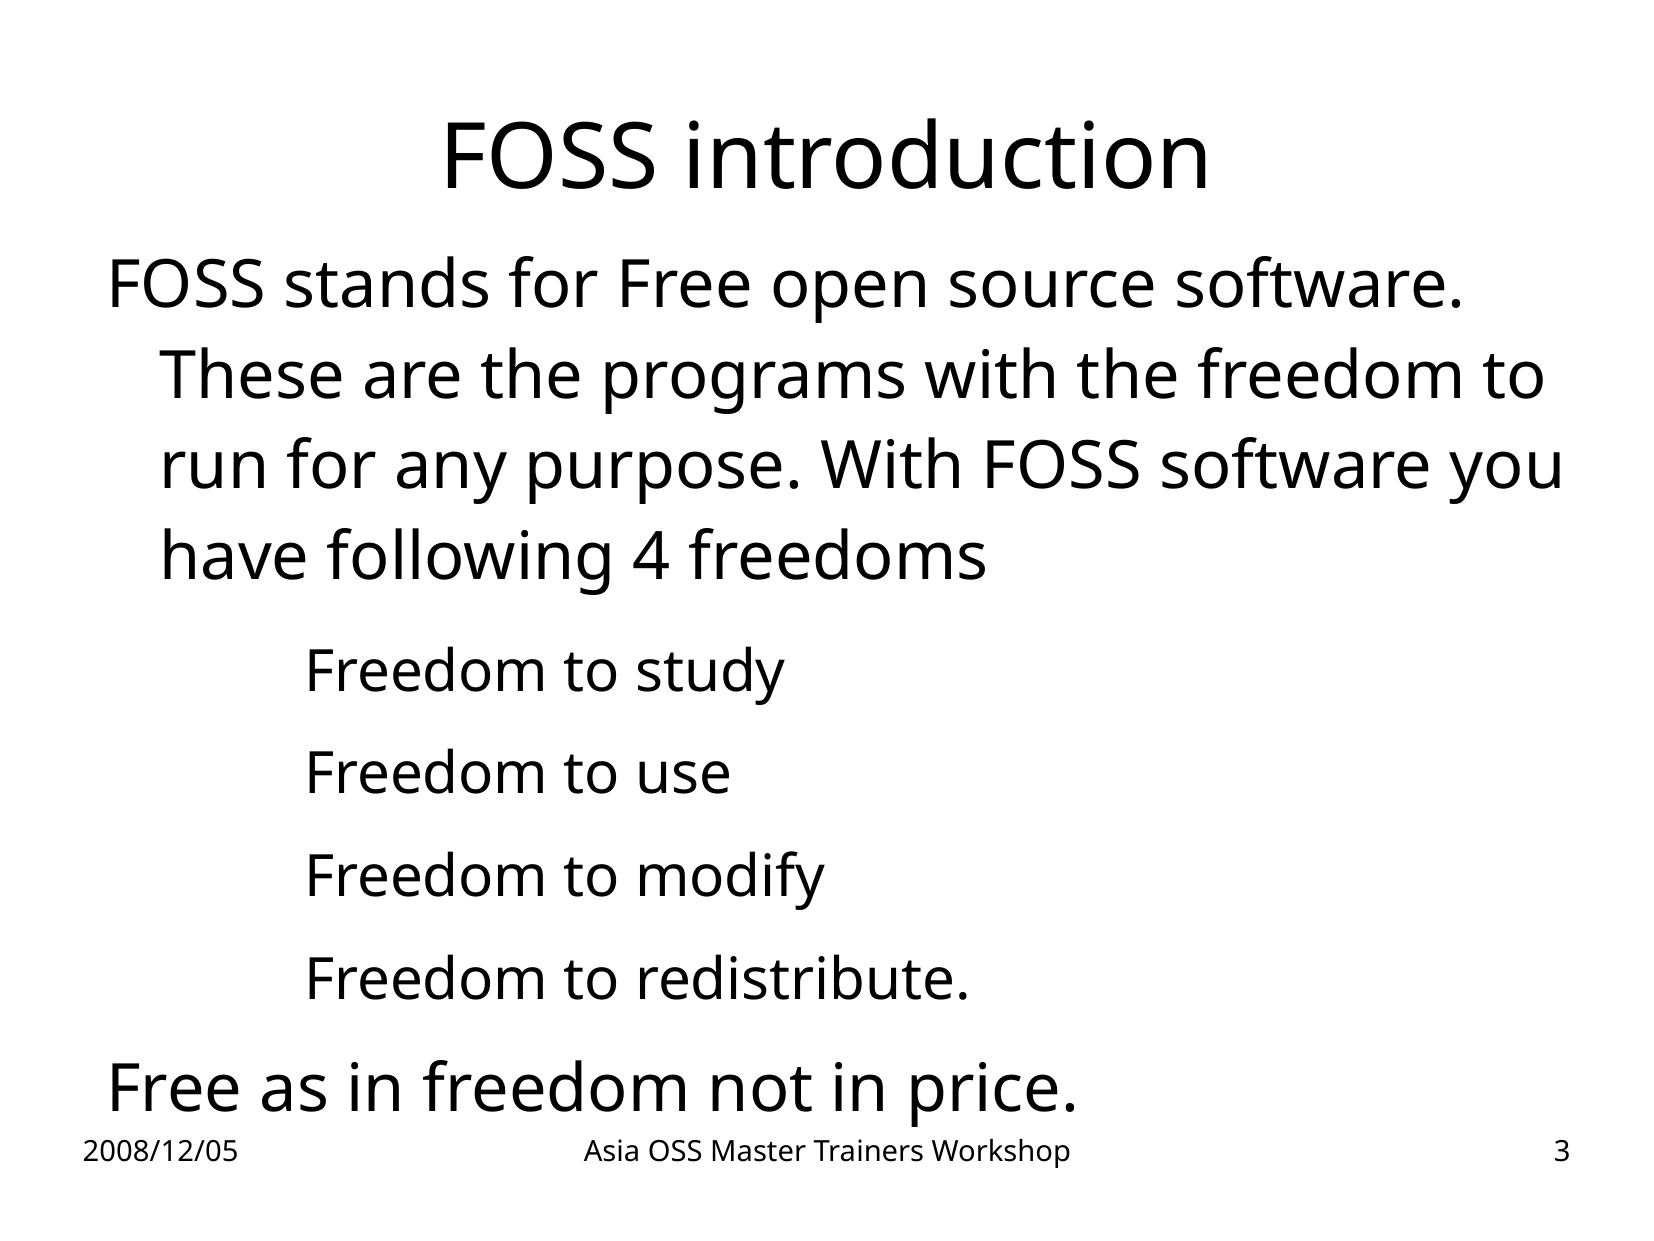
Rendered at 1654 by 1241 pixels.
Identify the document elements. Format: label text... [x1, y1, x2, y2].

list FOSS stands for Free open source software. These are the programs with the freedom to run for any purpose. With FOSS software you have following 4 freedoms Freedom to study Freedom to use Freedom to modify Freedom to redistribute. Free as in freedom not in price. [88, 236, 1577, 1040]
title FOSS introduction [82, 49, 1571, 257]
